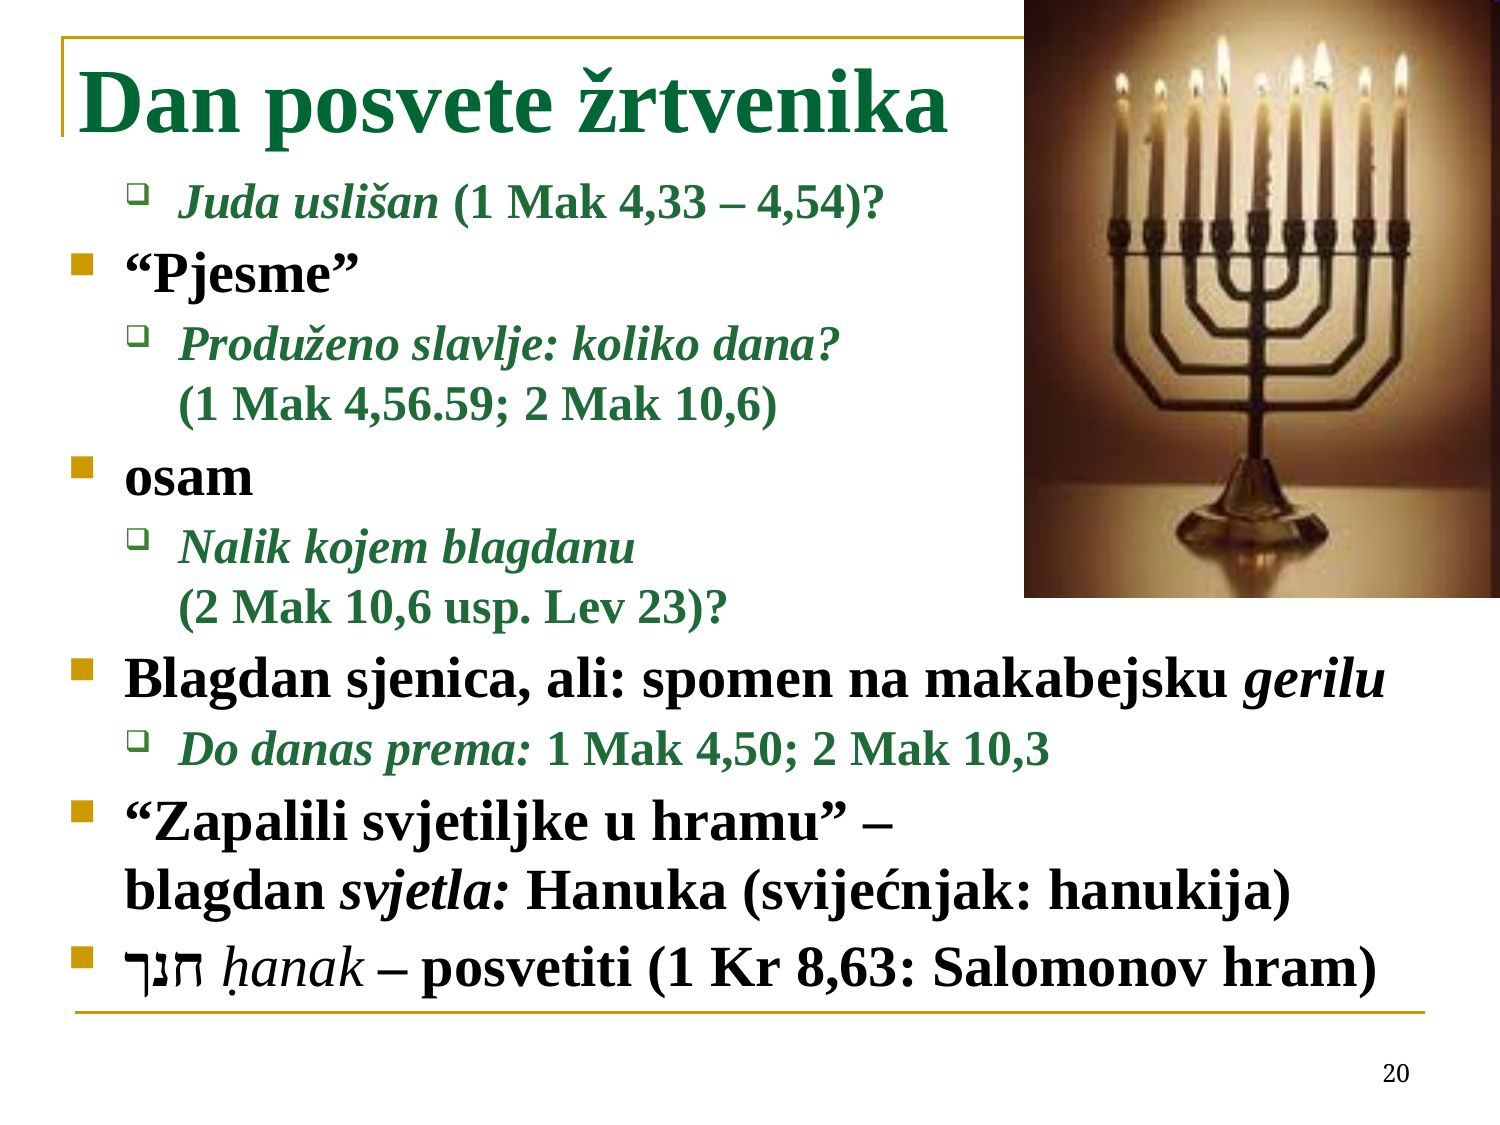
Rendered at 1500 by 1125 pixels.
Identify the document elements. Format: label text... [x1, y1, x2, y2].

title Dan posvete žrtvenika [63, 33, 1024, 160]
list Juda uslišan (1 Mak 4,33 – 4,54)? “Pjesme” Produženo slavlje: koliko dana? (1 Mak 4,56.59; 2 Mak 10,6) osam Nalik kojem blagdanu (2 Mak 10,6 usp. Lev 23)? Blagdan sjenica, ali: spomen na makabejsku gerilu Do danas prema: 1 Mak 4,50; 2 Mak 10,3 “Zapalili svjetiljke u hramu” – blagdan svjetla: Hanuka (svijećnjak: hanukija) חנך ḥanak – posvetiti (1 Kr 8,63: Salomonov hram) [53, 160, 1500, 1012]
picture [1024, 0, 1500, 598]
text_box <number> [1074, 1024, 1426, 1100]
